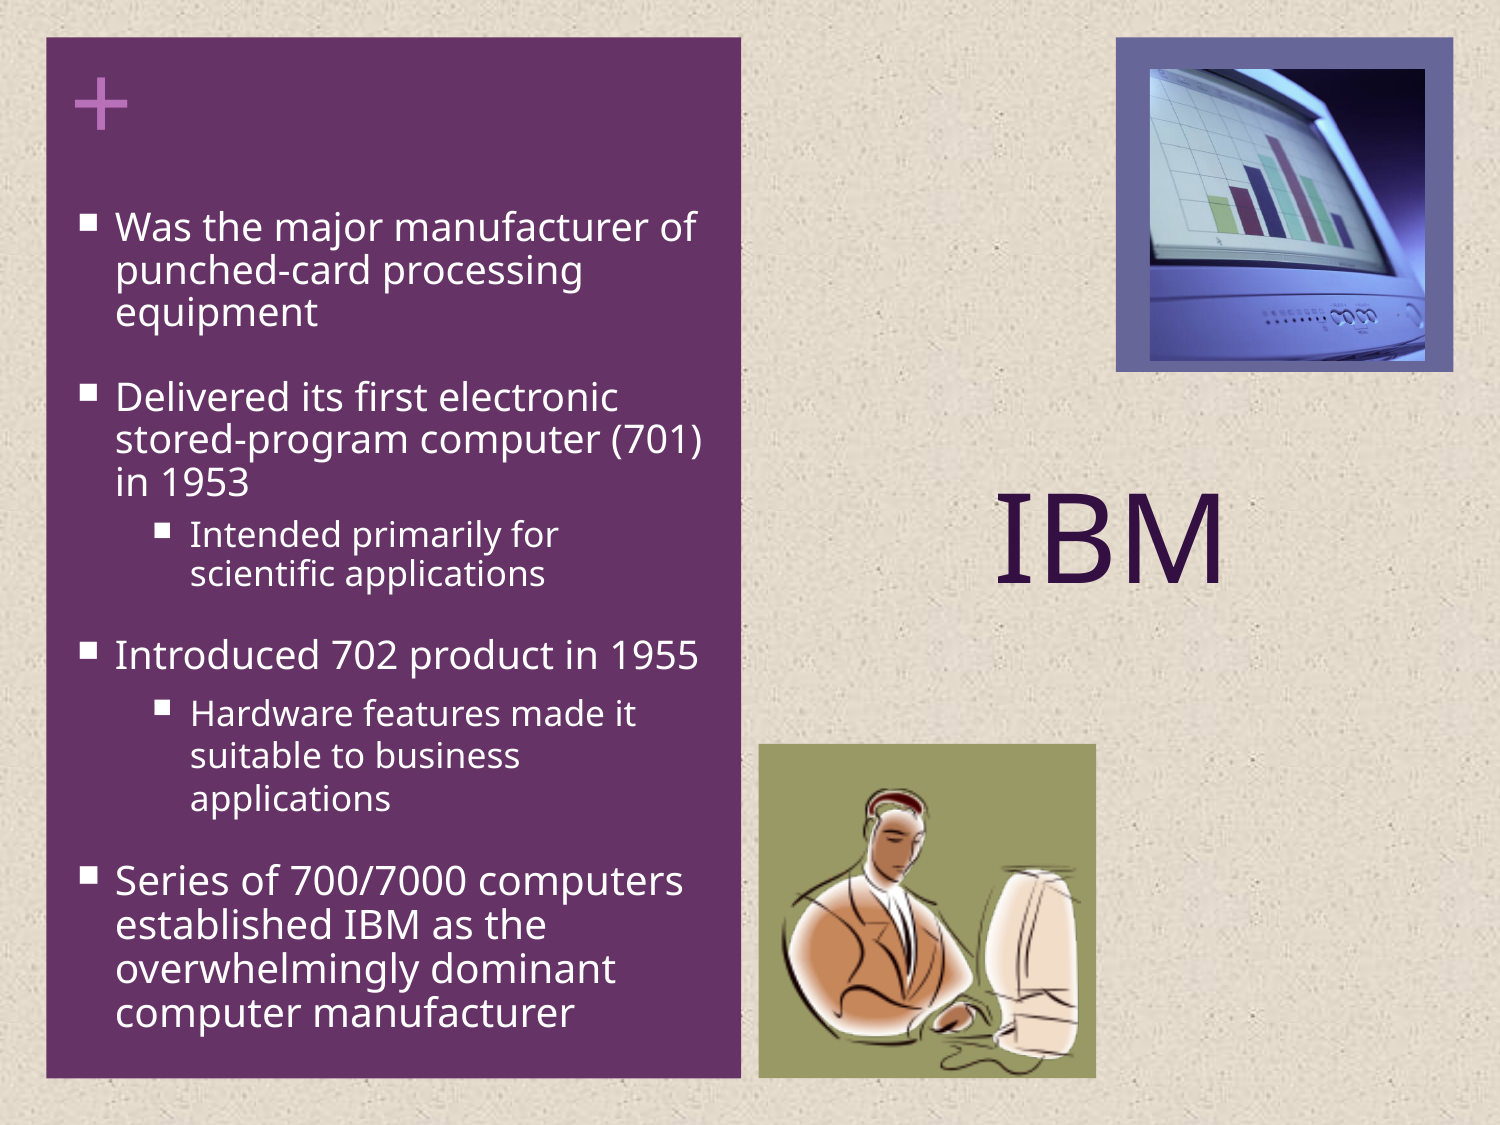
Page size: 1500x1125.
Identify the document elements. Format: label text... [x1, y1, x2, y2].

title IBM [924, 425, 1300, 616]
list Was the major manufacturer of punched-card processing equipment Delivered its first electronic stored-program computer (701) in 1953 Intended primarily for scientific applications Introduced 702 product in 1955 Hardware features made it suitable to business applications Series of 700/7000 computers established IBM as the overwhelmingly dominant computer manufacturer [62, 200, 722, 1063]
picture [0, 0, 1500, 1125]
